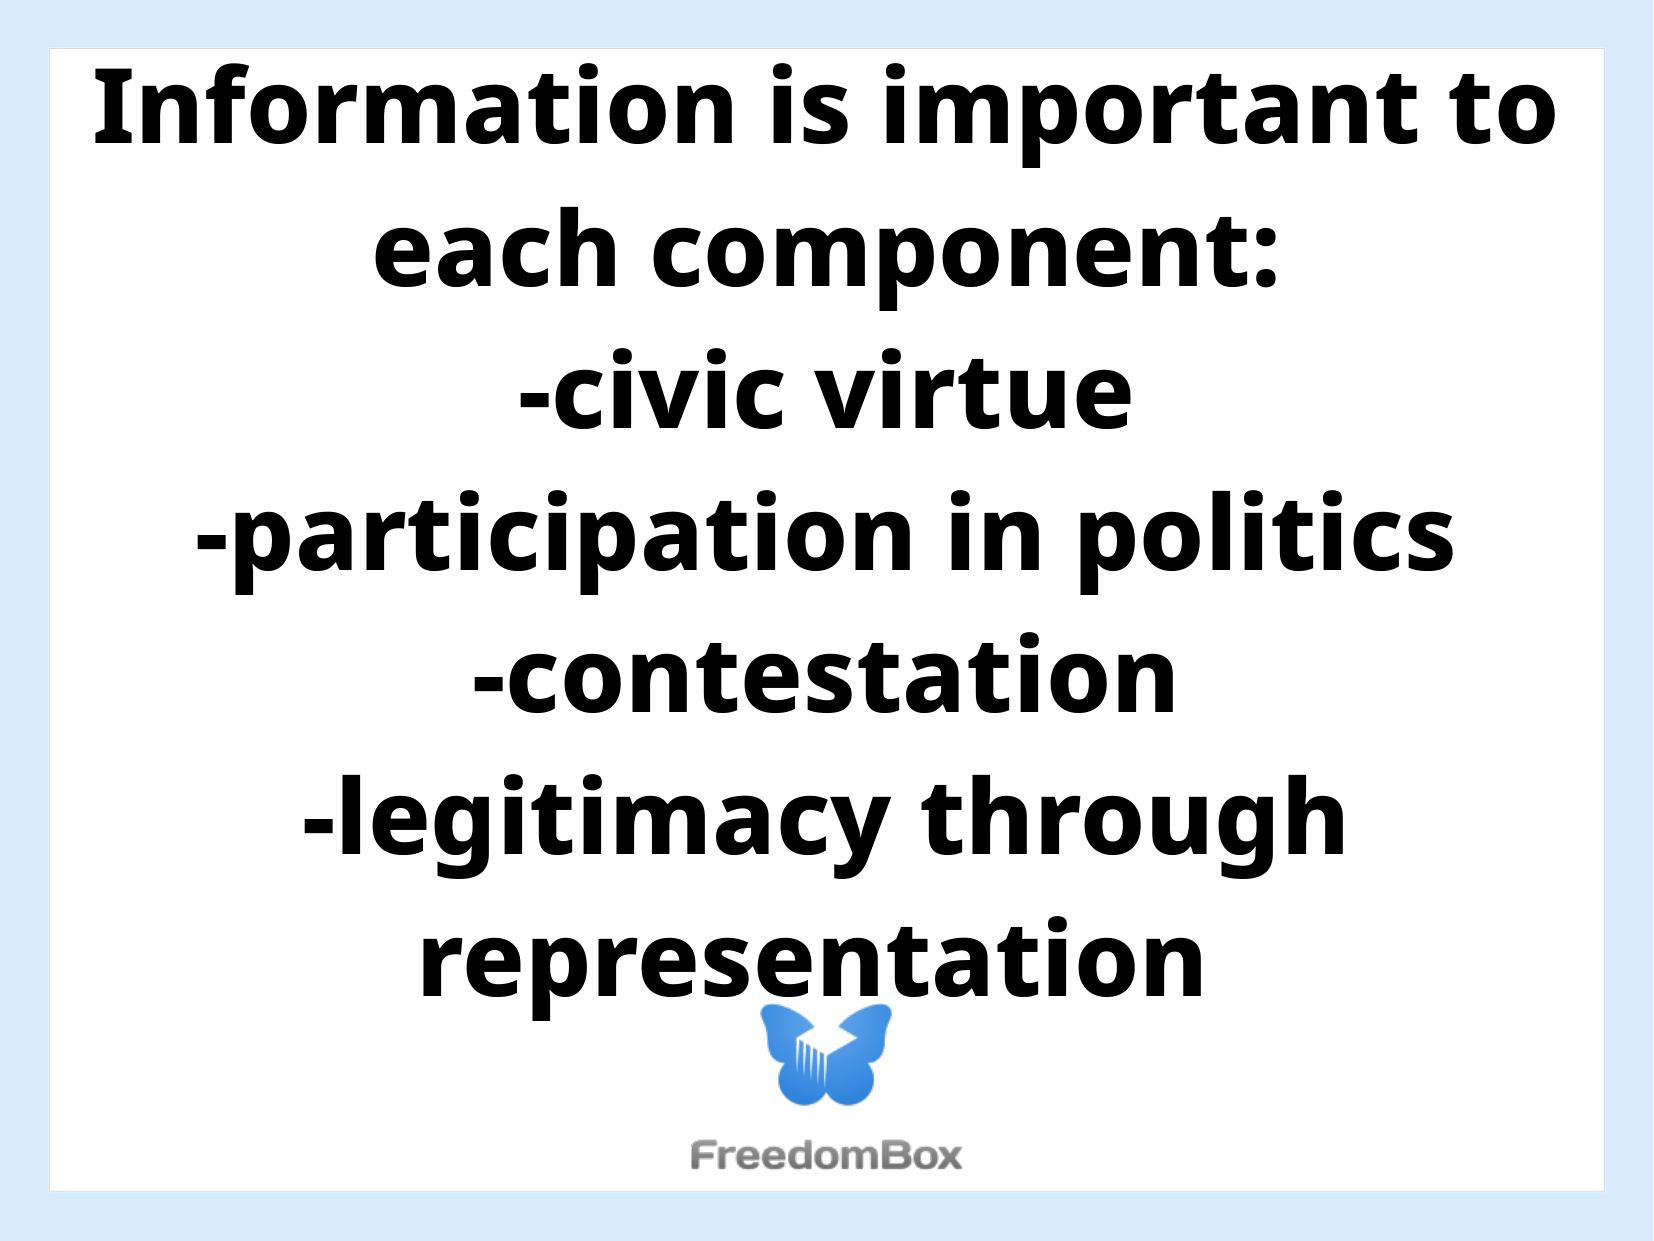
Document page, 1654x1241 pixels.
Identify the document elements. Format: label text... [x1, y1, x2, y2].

picture [0, 0, 1654, 1241]
subtitle Information is important to each component: -civic virtue -participation in politics -contestation -legitimacy through representation [82, 49, 1571, 1010]
